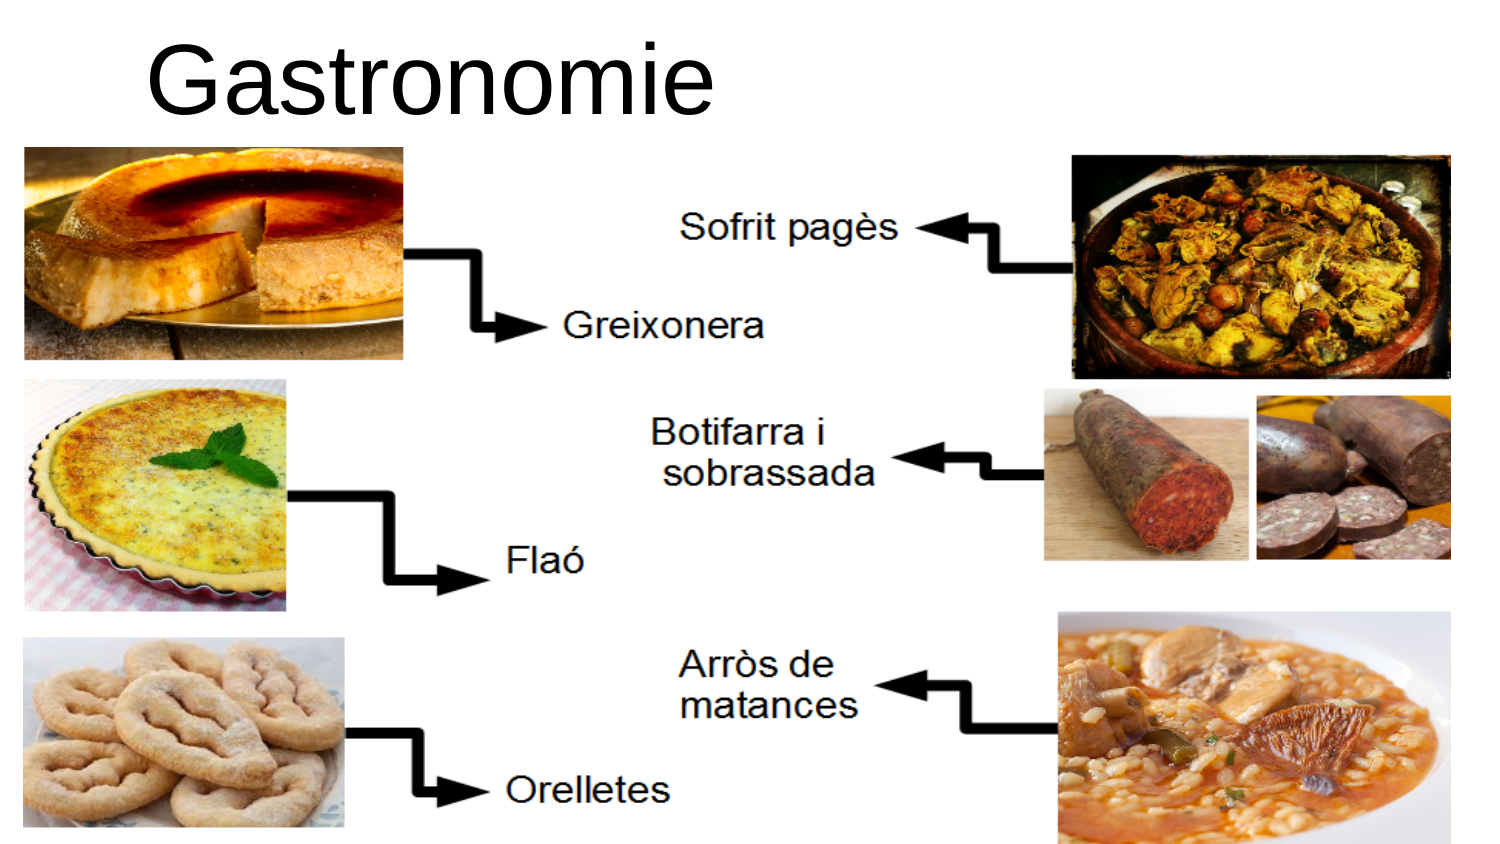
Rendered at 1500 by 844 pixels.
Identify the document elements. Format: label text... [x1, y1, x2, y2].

text_box Gastronomie [130, 0, 1411, 117]
picture [23, 147, 1451, 844]
